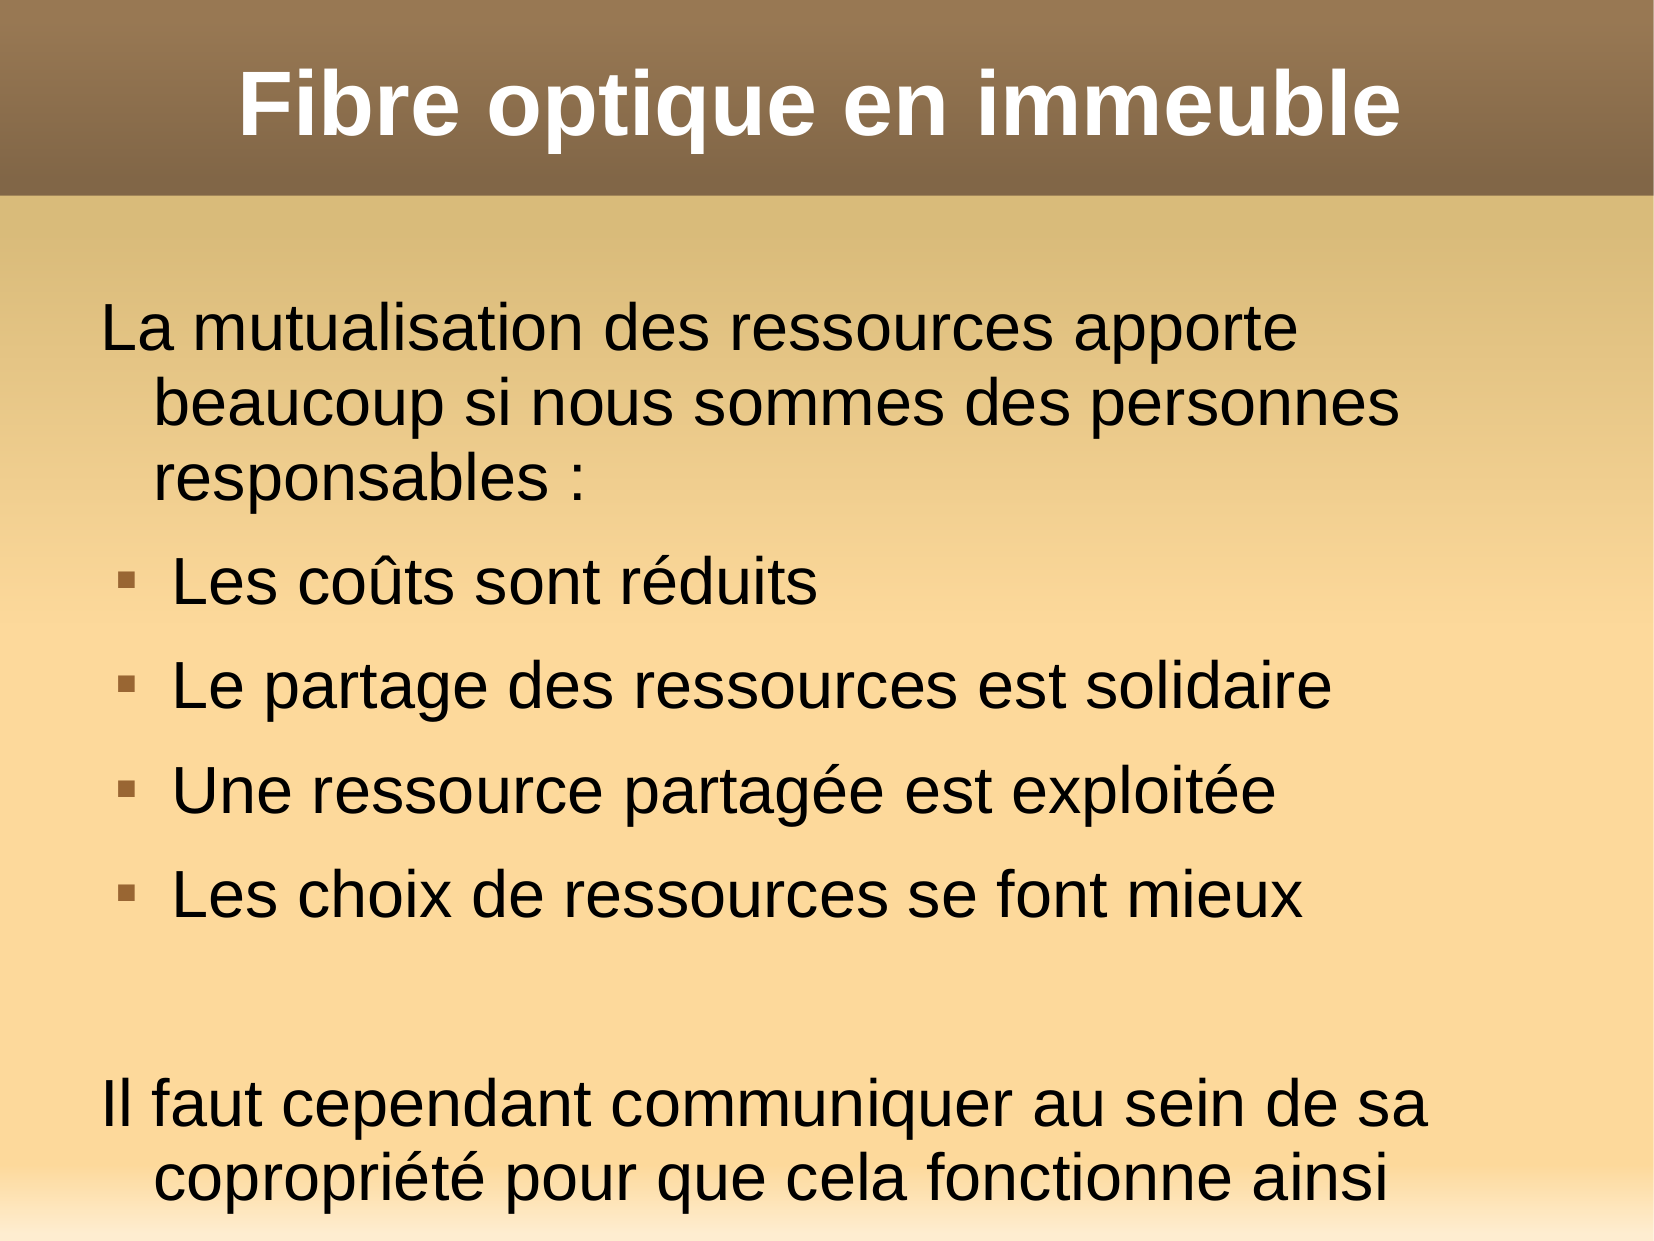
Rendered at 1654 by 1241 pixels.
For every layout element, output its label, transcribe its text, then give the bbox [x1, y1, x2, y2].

picture [0, 0, 1654, 1241]
title Fibre optique en immeuble [76, 0, 1565, 208]
list La mutualisation des ressources apporte beaucoup si nous sommes des personnes responsables : Les coûts sont réduits Le partage des ressources est solidaire Une ressource partagée est exploitée Les choix de ressources se font mieux Il faut cependant communiquer au sein de sa copropriété pour que cela fonctionne ainsi [82, 290, 1571, 1216]
